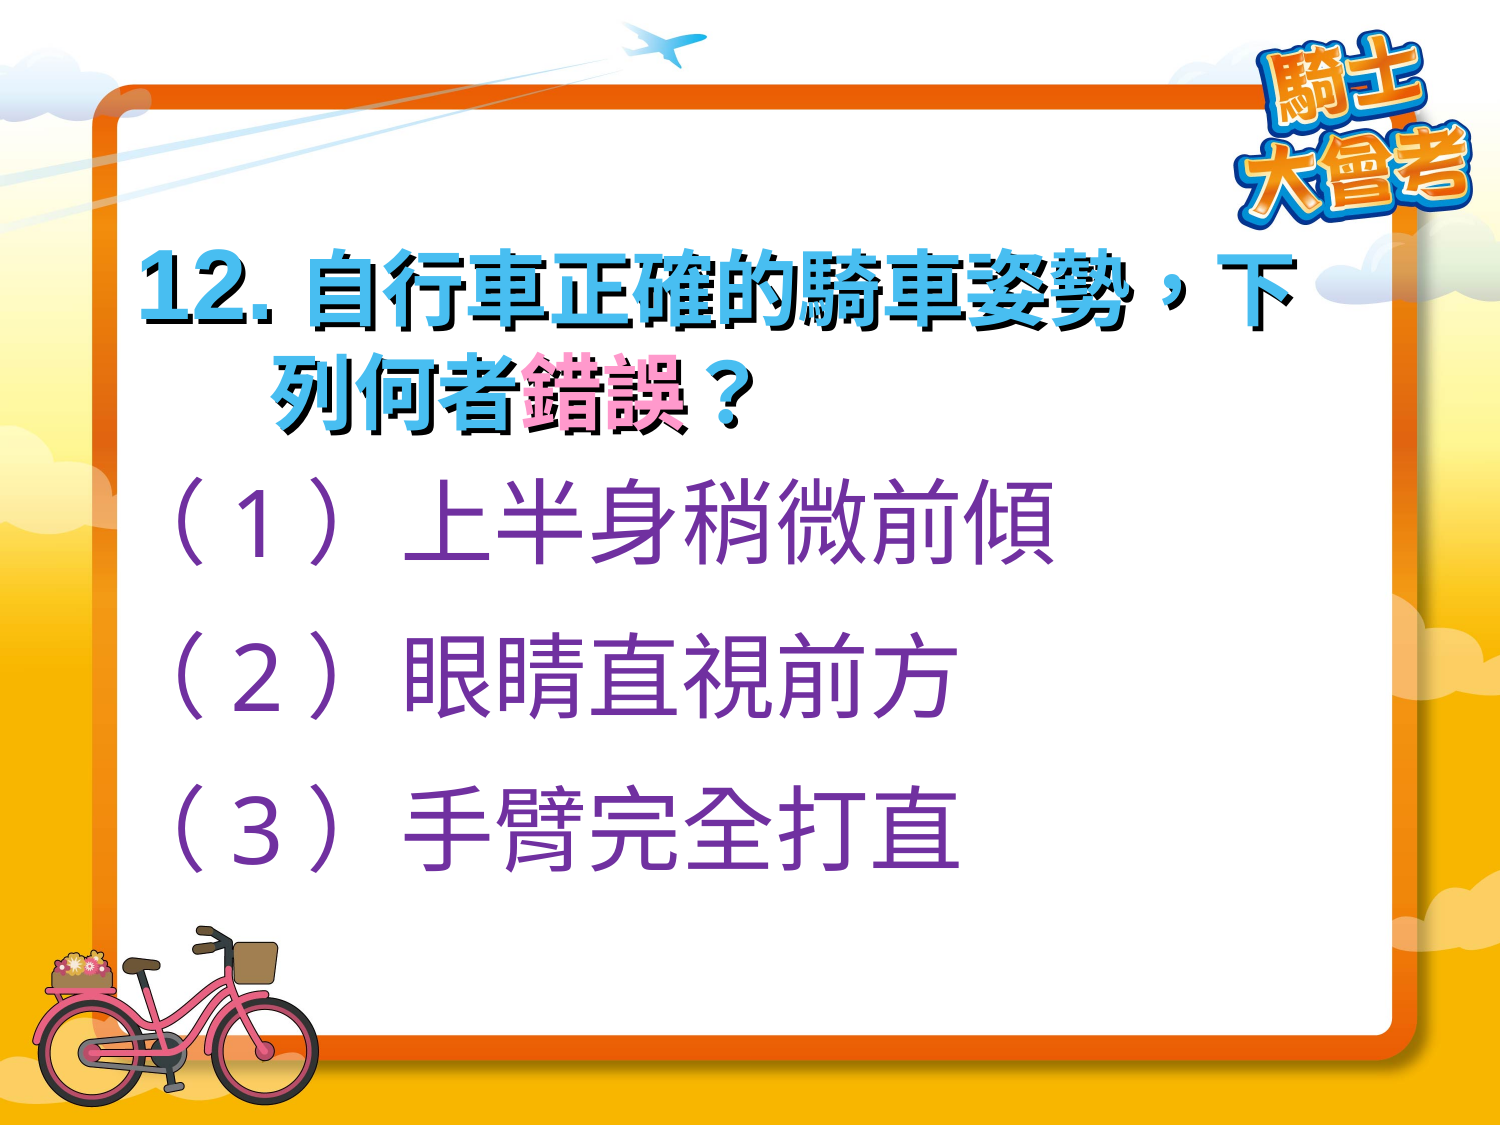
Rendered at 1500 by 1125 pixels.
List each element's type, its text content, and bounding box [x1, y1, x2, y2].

text_box 12.自行車正確的騎車姿勢，下 列何者錯誤？ [135, 219, 1459, 433]
text_box （1）上半身稍微前傾 [0, 456, 1500, 575]
text_box （3）手臂完全打直 [0, 763, 1500, 882]
text_box （2）眼睛直視前方 [0, 609, 1500, 763]
